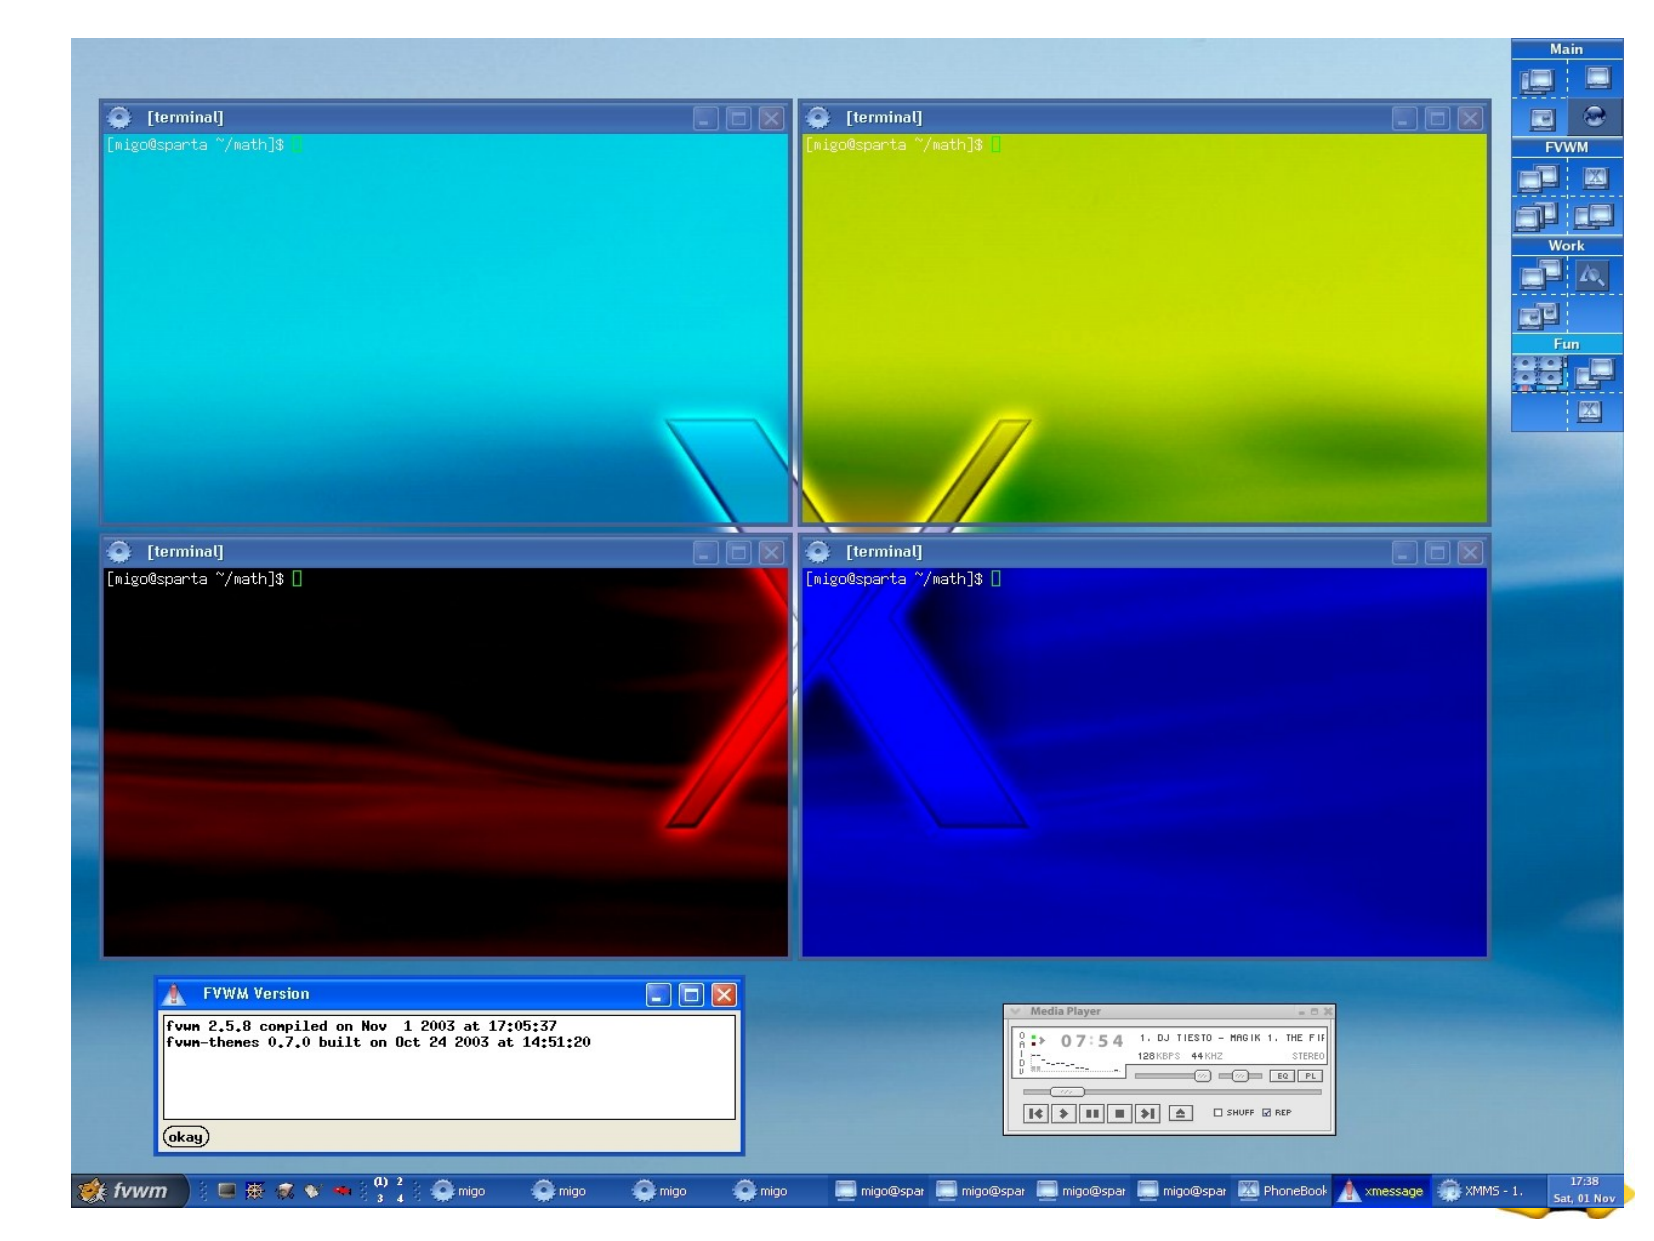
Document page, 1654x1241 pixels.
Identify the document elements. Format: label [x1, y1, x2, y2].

picture [71, 915, 89, 922]
picture [71, 38, 1635, 1219]
title [121, 96, 1534, 317]
